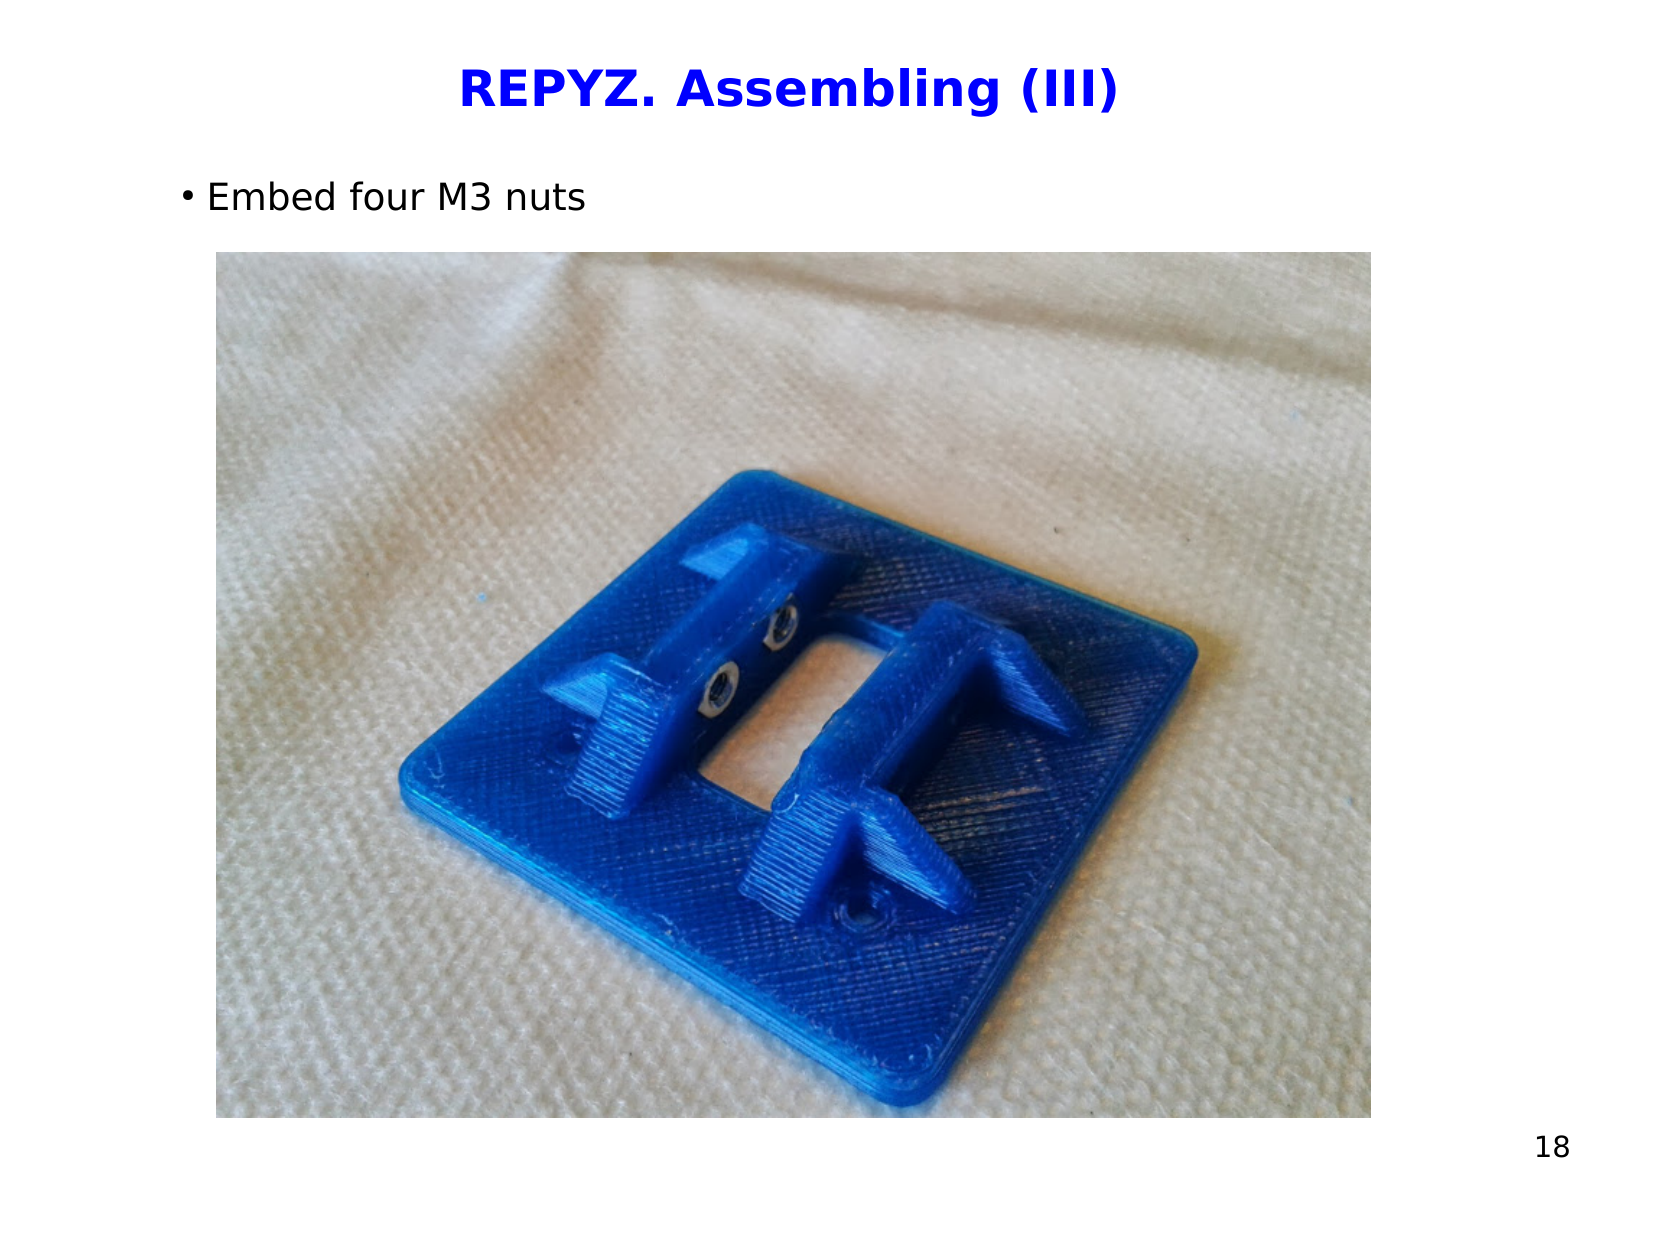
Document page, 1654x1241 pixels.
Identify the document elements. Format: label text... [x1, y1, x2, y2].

text_box REPYZ. Assembling (III) [443, 52, 1154, 126]
picture [216, 252, 1371, 1118]
text_box Embed four M3 nuts [166, 168, 1263, 227]
